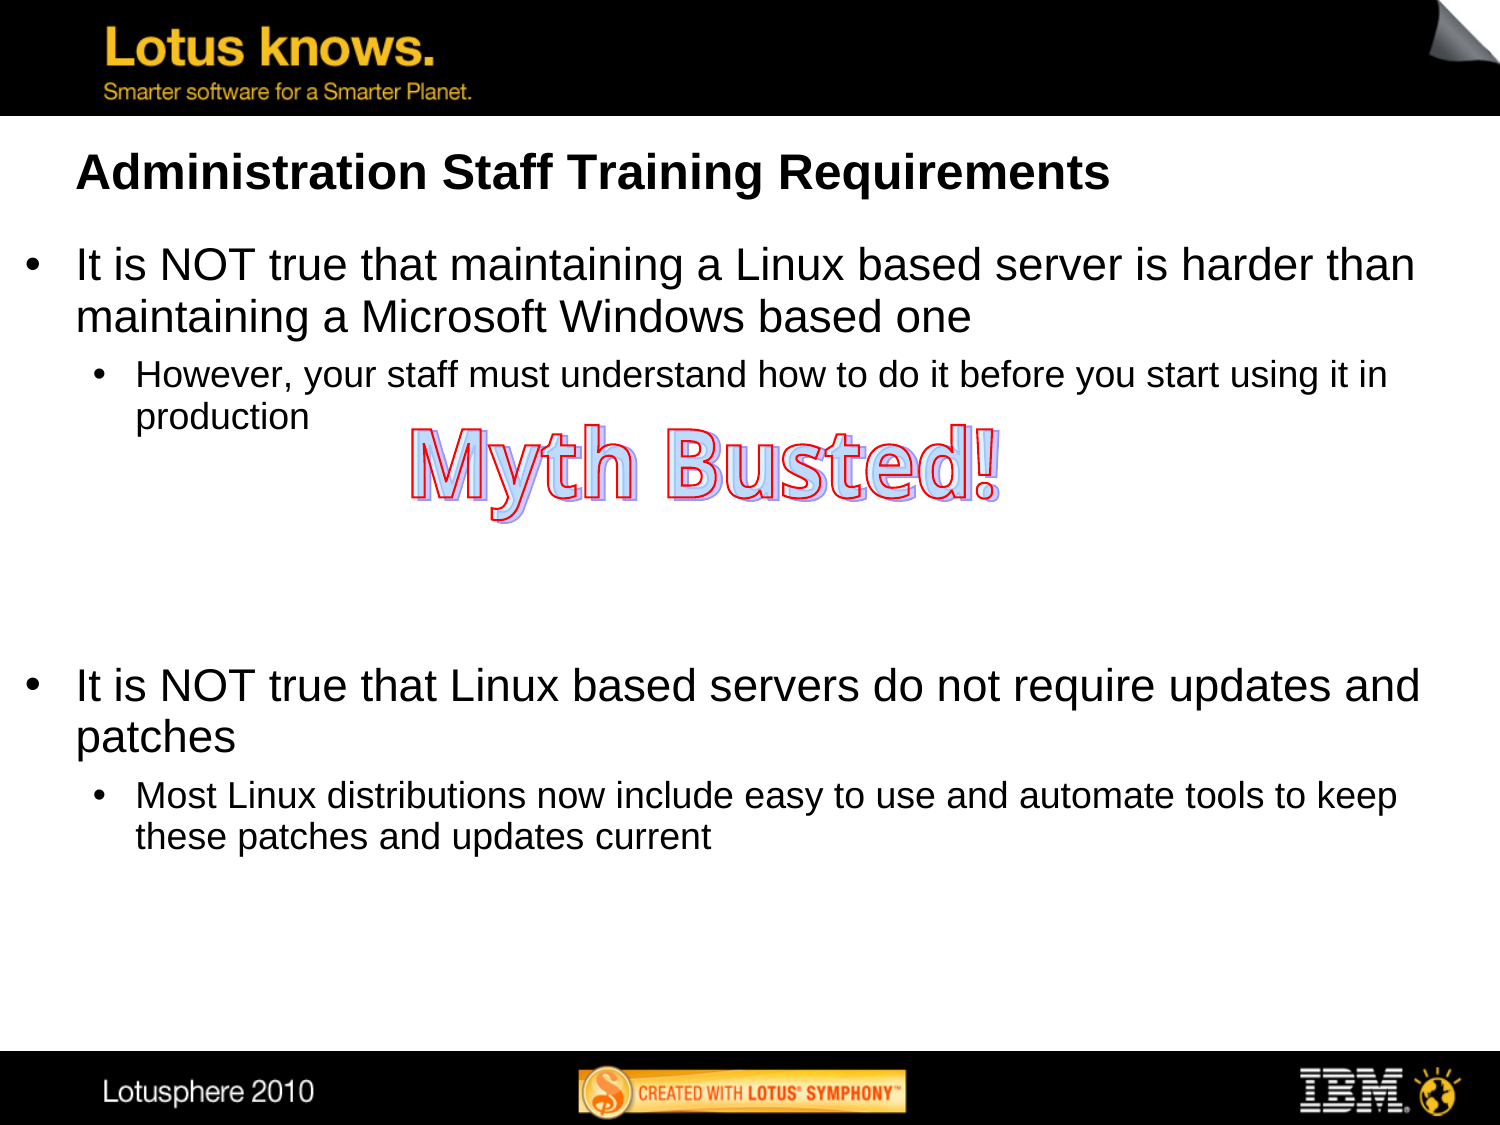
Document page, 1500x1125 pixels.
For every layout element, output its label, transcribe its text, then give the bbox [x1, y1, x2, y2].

text_box Myth Busted! [977, 429, 993, 475]
text_box Myth Busted! [727, 445, 773, 499]
text_box Myth Busted! [783, 444, 821, 499]
text_box Myth Busted! [919, 425, 965, 499]
text_box Myth Busted! [412, 429, 481, 498]
text_box Myth Busted! [668, 429, 716, 498]
picture [0, 0, 1500, 114]
list It is NOT true that maintaining a Linux based server is harder than maintaining a Microsoft Windows based one However, your staff must understand how to do it before you start using it in production It is NOT true that Linux based servers do not require updates and patches Most Linux distributions now include easy to use and automate tools to keep these patches and updates current [24, 237, 1476, 1026]
text_box Myth Busted! [866, 444, 912, 499]
text_box Myth Busted! [541, 434, 576, 499]
text_box Myth Busted! [825, 434, 860, 499]
text_box Myth Busted! [976, 482, 993, 499]
text_box Myth Busted! [585, 425, 631, 498]
text_box Myth Busted! [488, 445, 540, 521]
title Administration Staff Training Requirements [74, 137, 1475, 200]
picture [0, 1053, 1500, 1125]
